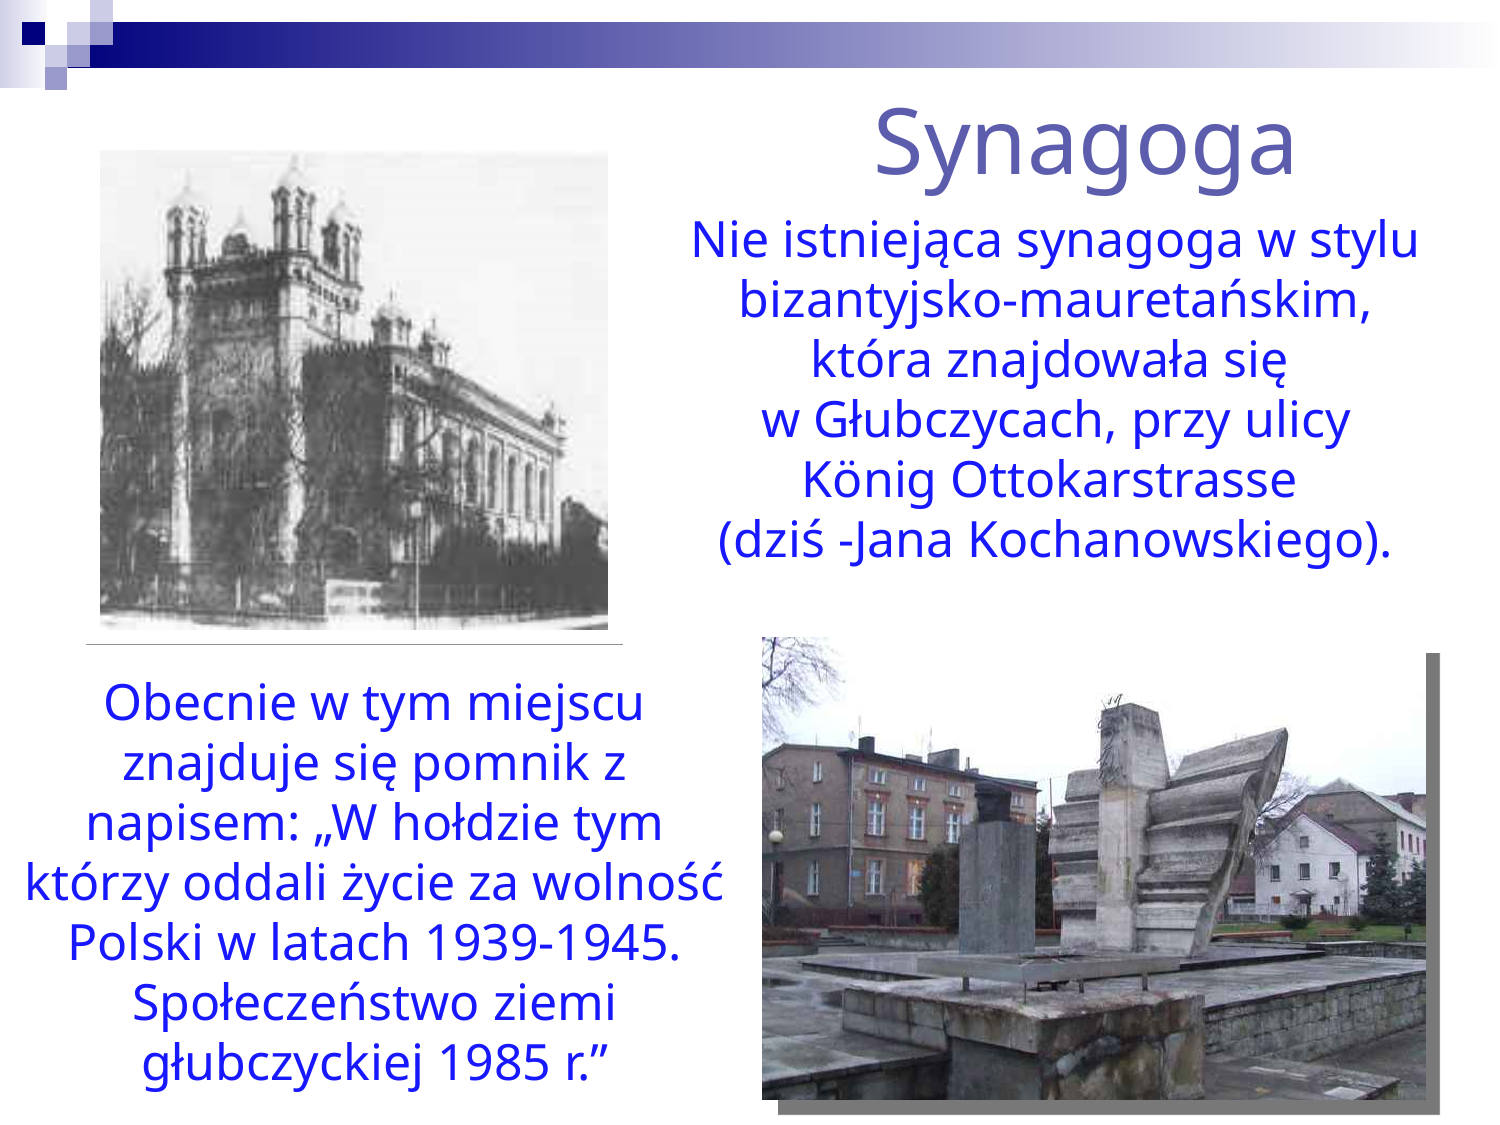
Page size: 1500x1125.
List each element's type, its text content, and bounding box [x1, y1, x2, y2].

text_box Obecnie w tym miejscu znajduje się pomnik z napisem: „W hołdzie tym którzy oddali życie za wolność Polski w latach 1939-1945. Społeczeństwo ziemi głubczyckiej 1985 r.” [0, 662, 750, 1097]
text_box Synagoga [725, 75, 1448, 200]
picture [762, 637, 1426, 1101]
picture [99, 149, 609, 630]
text_box Nie istniejąca synagoga w stylu bizantyjsko-mauretańskim, która znajdowała się w Głubczycach, przy ulicy König Ottokarstrasse (dziś -Jana Kochanowskiego). [662, 200, 1450, 575]
